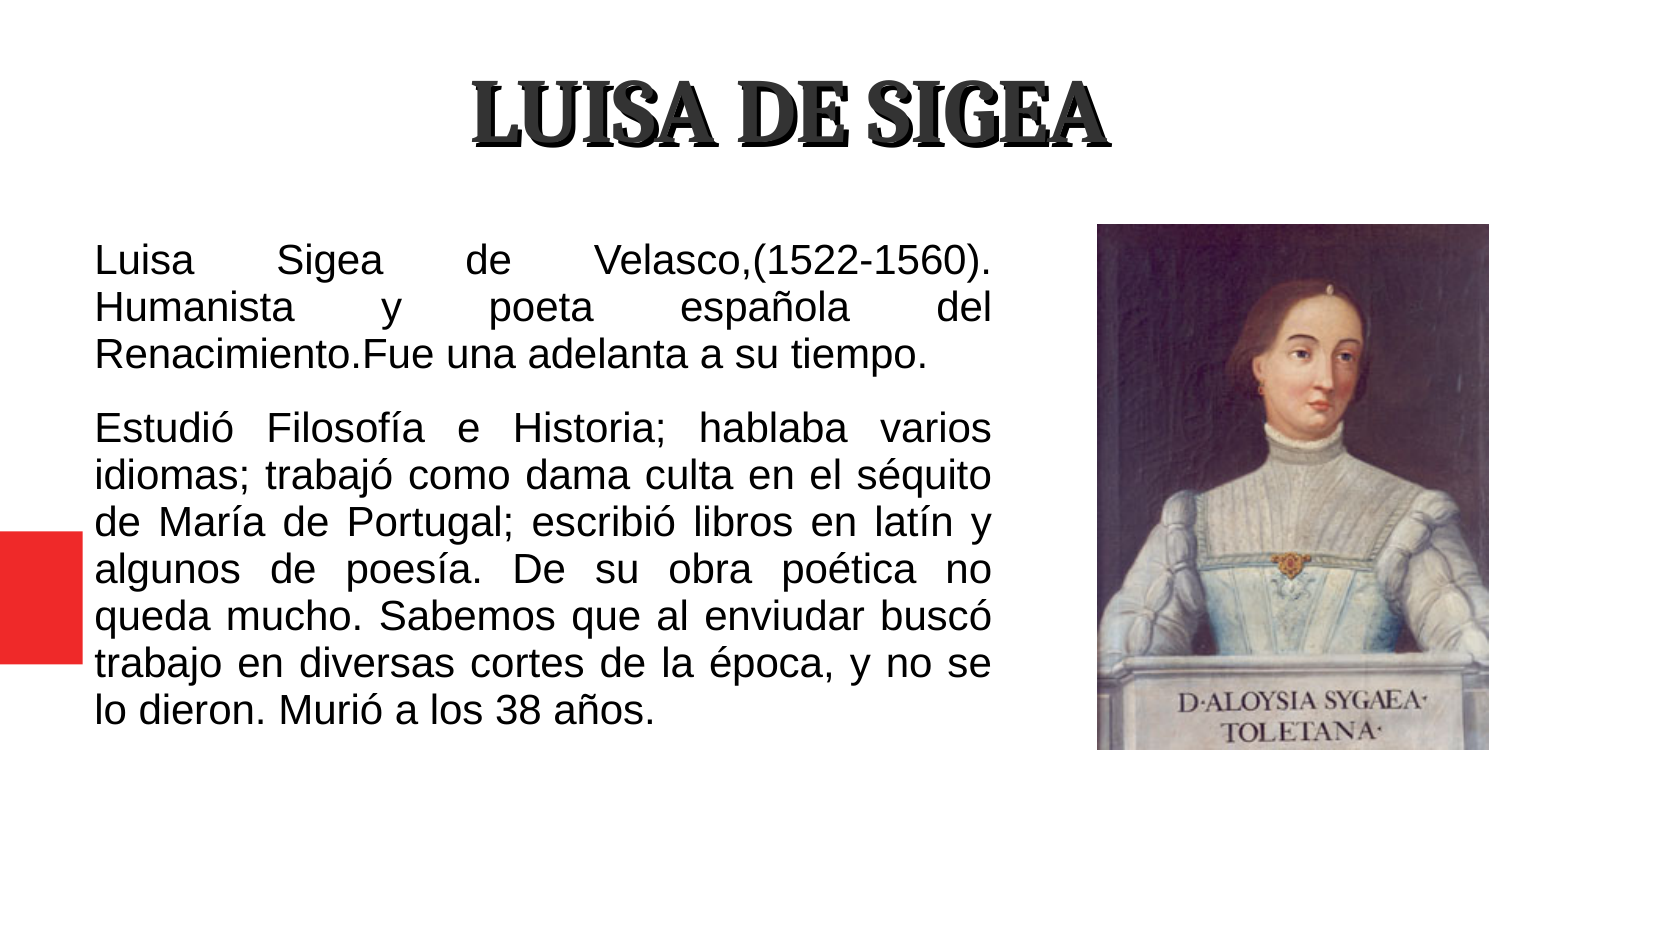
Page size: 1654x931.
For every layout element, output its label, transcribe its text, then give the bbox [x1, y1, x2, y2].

picture [1097, 224, 1489, 750]
list Luisa Sigea de Velasco,(1522-1560). Humanista y poeta española del Renacimiento.Fue una adelanta a su tiempo. Estudió Filosofía e Historia; hablaba varios idiomas; trabajó como dama culta en el séquito de María de Portugal; escribió libros en latín y algunos de poesía. De su obra poética no queda mucho. Sabemos que al enviudar buscó trabajo en diversas cortes de la época, y no se lo dieron. Murió a los 38 años. [94, 236, 993, 776]
title LUISA DE SIGEA [23, 42, 1512, 184]
